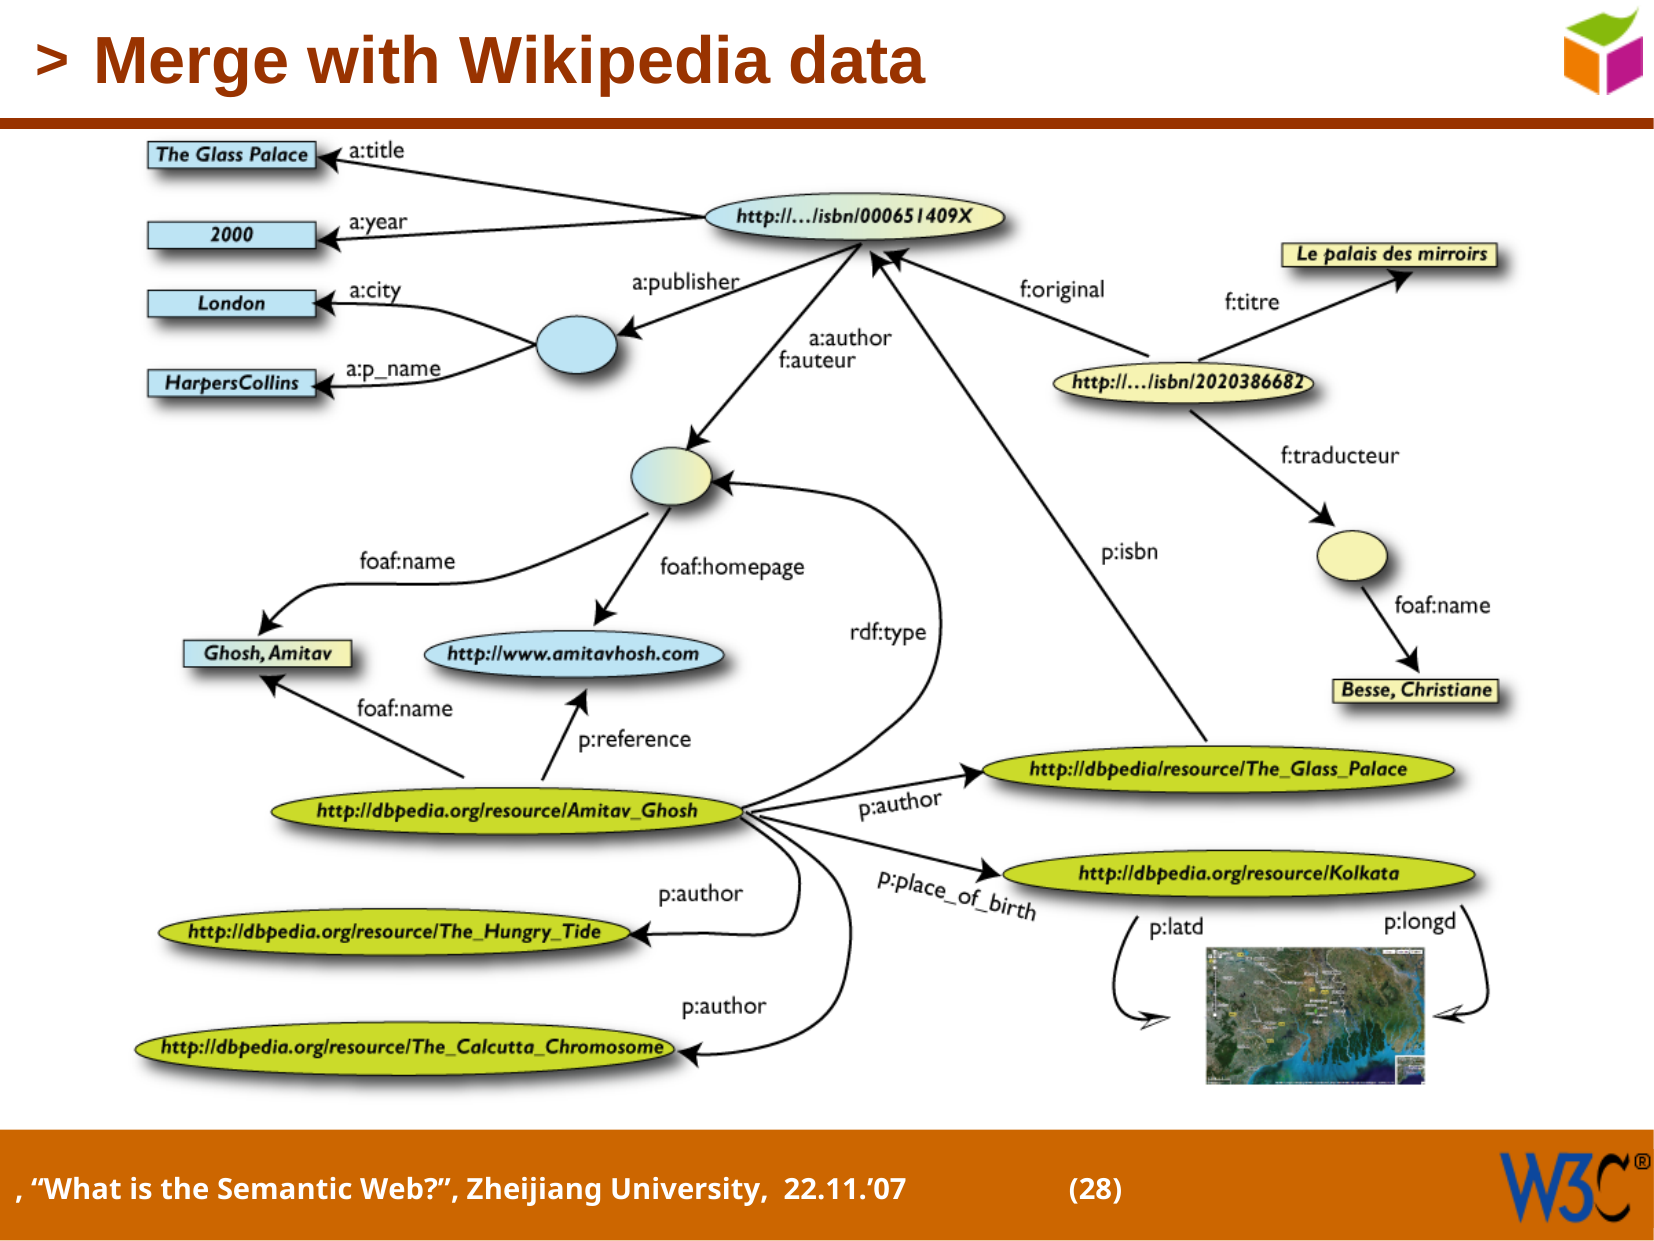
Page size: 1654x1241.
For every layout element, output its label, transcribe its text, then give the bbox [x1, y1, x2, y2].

picture [123, 130, 1530, 1107]
picture [1495, 1149, 1654, 1228]
title Merge with Wikipedia data [93, 0, 1493, 119]
picture [1564, 5, 1643, 95]
